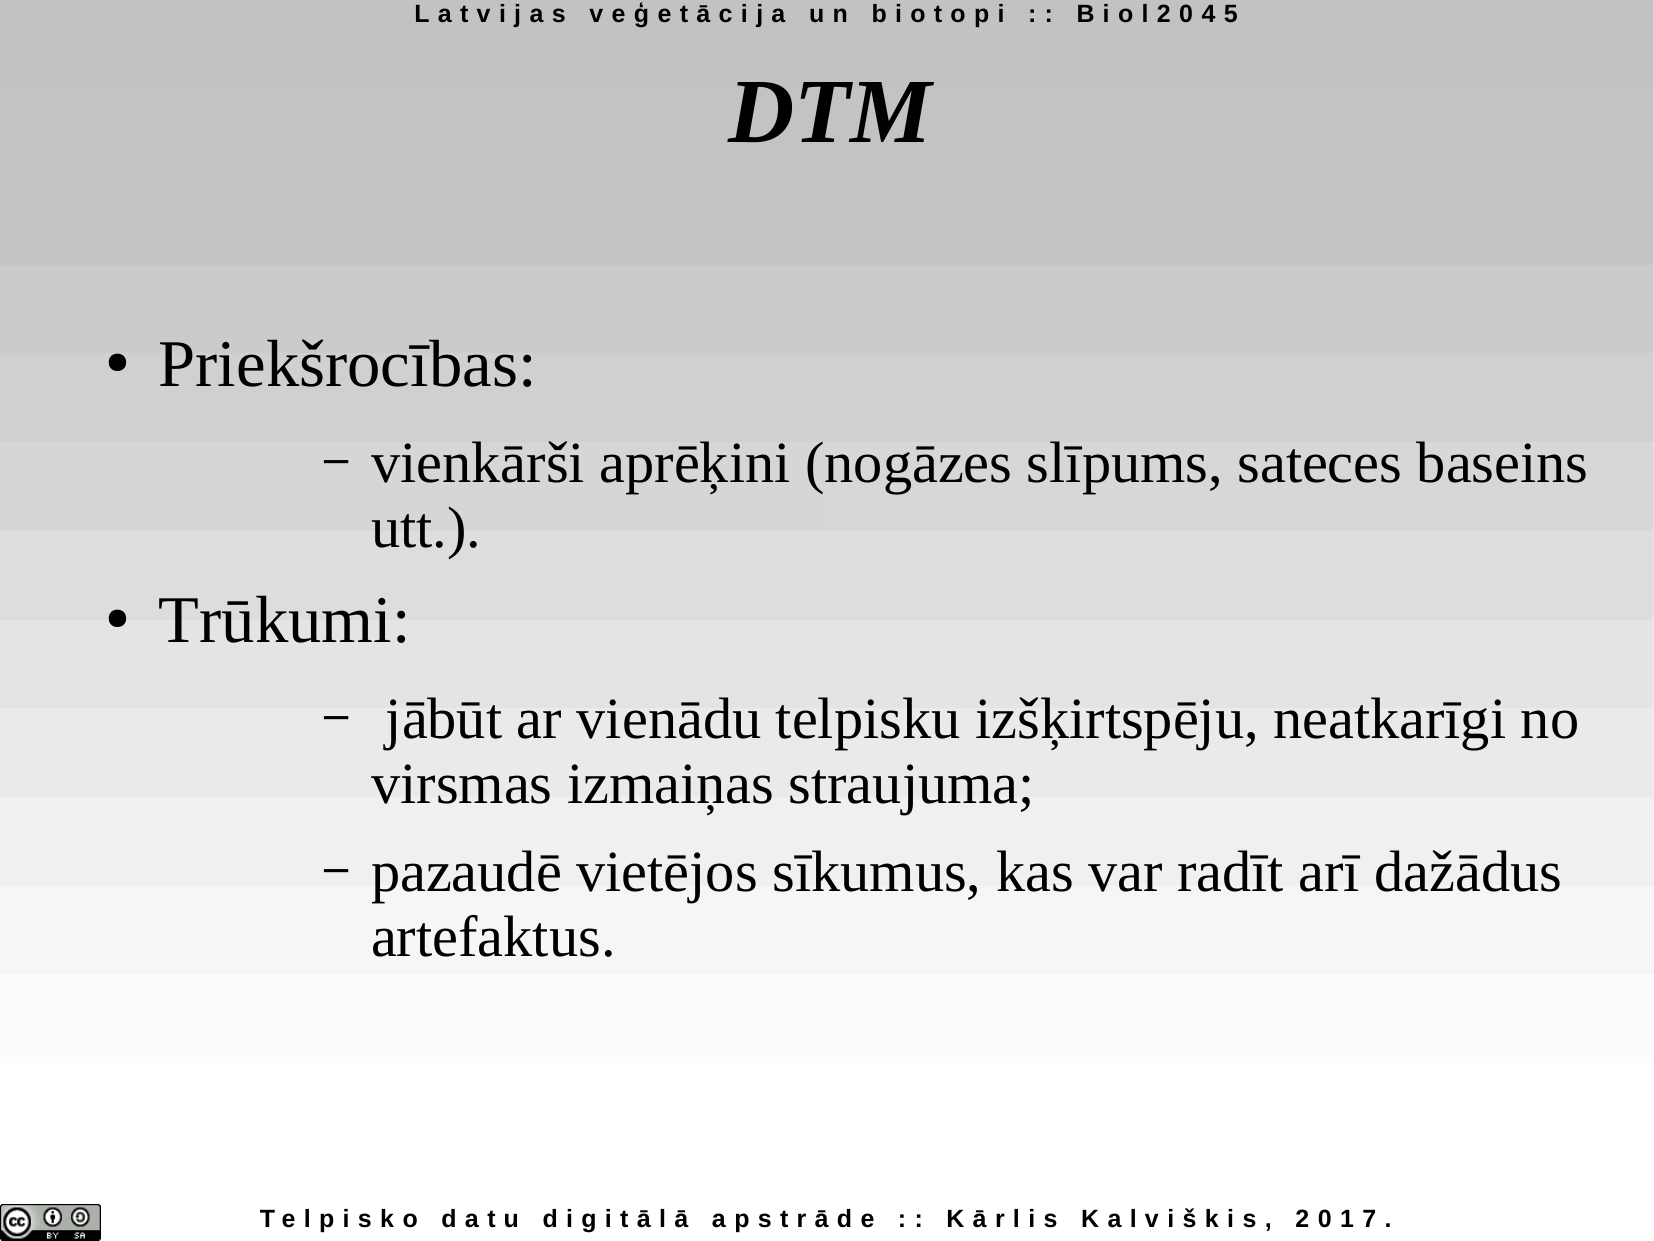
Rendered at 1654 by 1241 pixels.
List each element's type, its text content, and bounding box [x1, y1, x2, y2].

picture [0, 0, 1654, 1241]
title DTM [34, 61, 1626, 296]
list Priekšrocības: vienkārši aprēķini (nogāzes slīpums, sateces baseins utt.). Trūkumi: jābūt ar vienādu telpisku izšķirtspēju, neatkarīgi no virsmas izmaiņas straujuma; pazaudē vietējos sīkumus, kas var radīt arī dažādus artefaktus. [87, 327, 1602, 1172]
